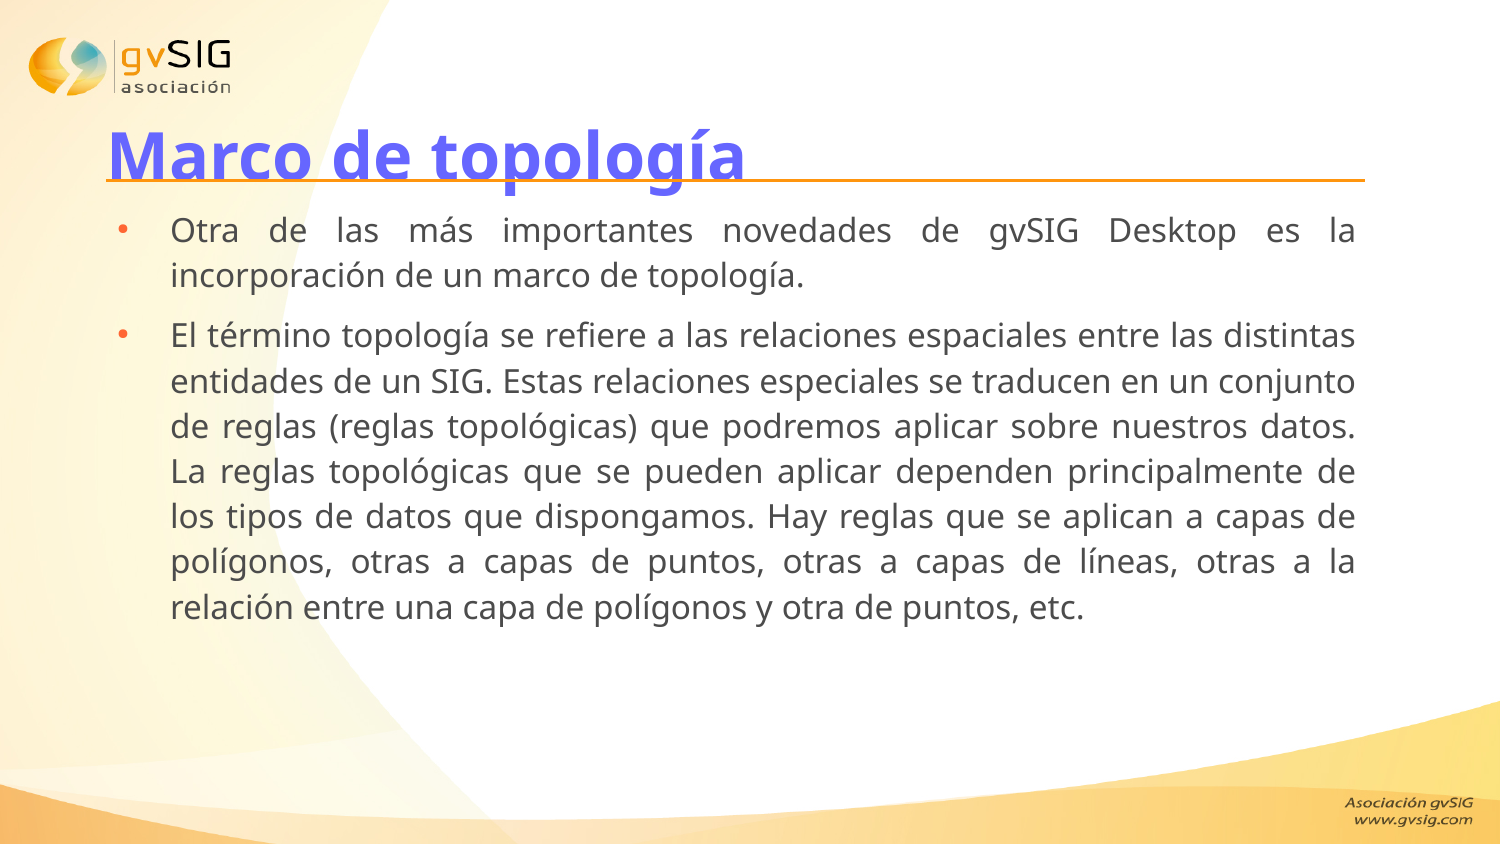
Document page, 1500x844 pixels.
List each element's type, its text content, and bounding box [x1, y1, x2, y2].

list Otra de las más importantes novedades de gvSIG Desktop es la incorporación de un marco de topología. El término topología se refiere a las relaciones espaciales entre las distintas entidades de un SIG. Estas relaciones especiales se traducen en un conjunto de reglas (reglas topológicas) que podremos aplicar sobre nuestros datos. La reglas topológicas que se pueden aplicar dependen principalmente de los tipos de datos que dispongamos. Hay reglas que se aplican a capas de polígonos, otras a capas de puntos, otras a capas de líneas, otras a la relación entre una capa de polígonos y otra de puntos, etc. [99, 129, 1359, 770]
picture [0, 0, 1500, 844]
title Marco de topología [106, 115, 1457, 193]
